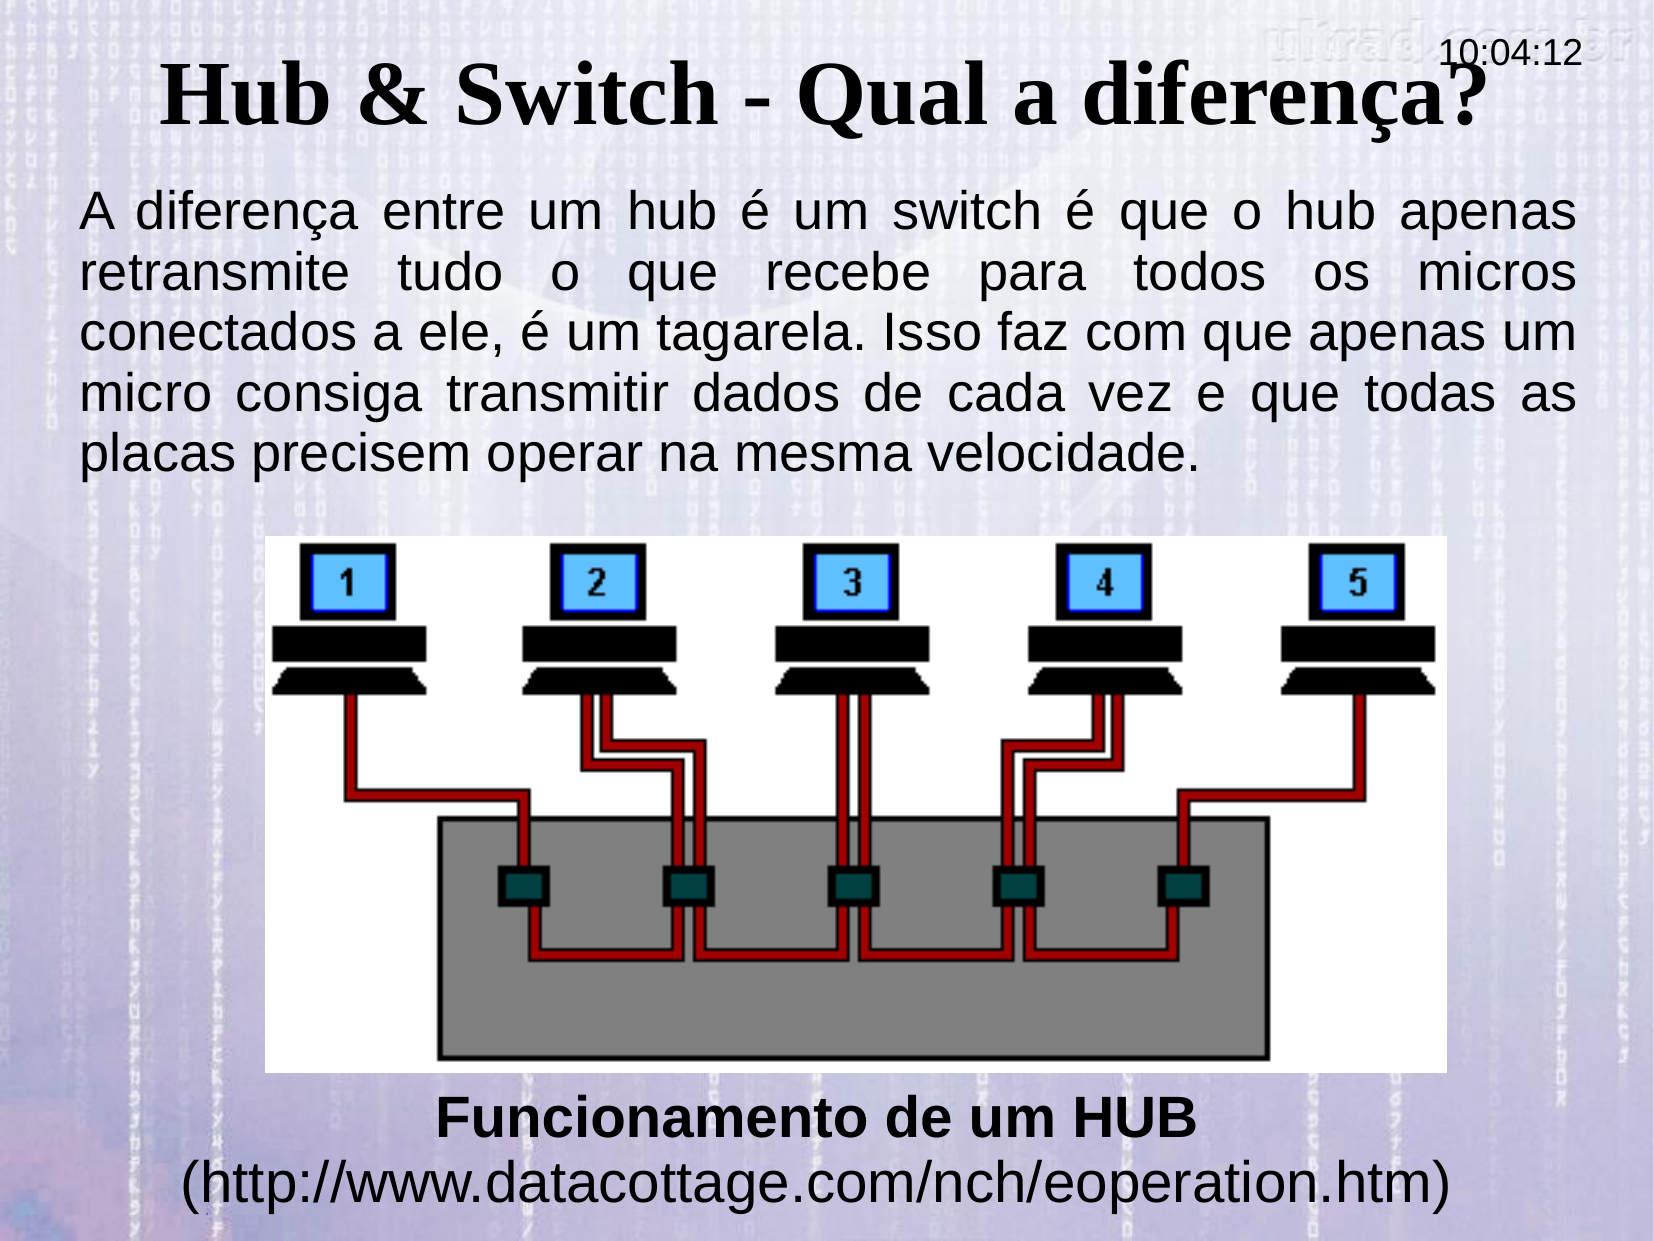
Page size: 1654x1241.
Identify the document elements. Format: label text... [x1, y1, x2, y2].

text_box Hub & Switch - Qual a diferença? [29, 35, 1625, 171]
text_box 09:49:09 [1423, 23, 1631, 94]
picture [0, 0, 1654, 1241]
text_box A diferença entre um hub é um switch é que o hub apenas retransmite tudo o que recebe para todos os micros conectados a ele, é um tagarela. Isso faz com que apenas um micro consiga transmitir dados de cada vez e que todas as placas precisem operar na mesma velocidade. [64, 173, 1595, 567]
text_box Funcionamento de um HUB (http://www.datacottage.com/nch/eoperation.htm) [69, 1077, 1565, 1223]
